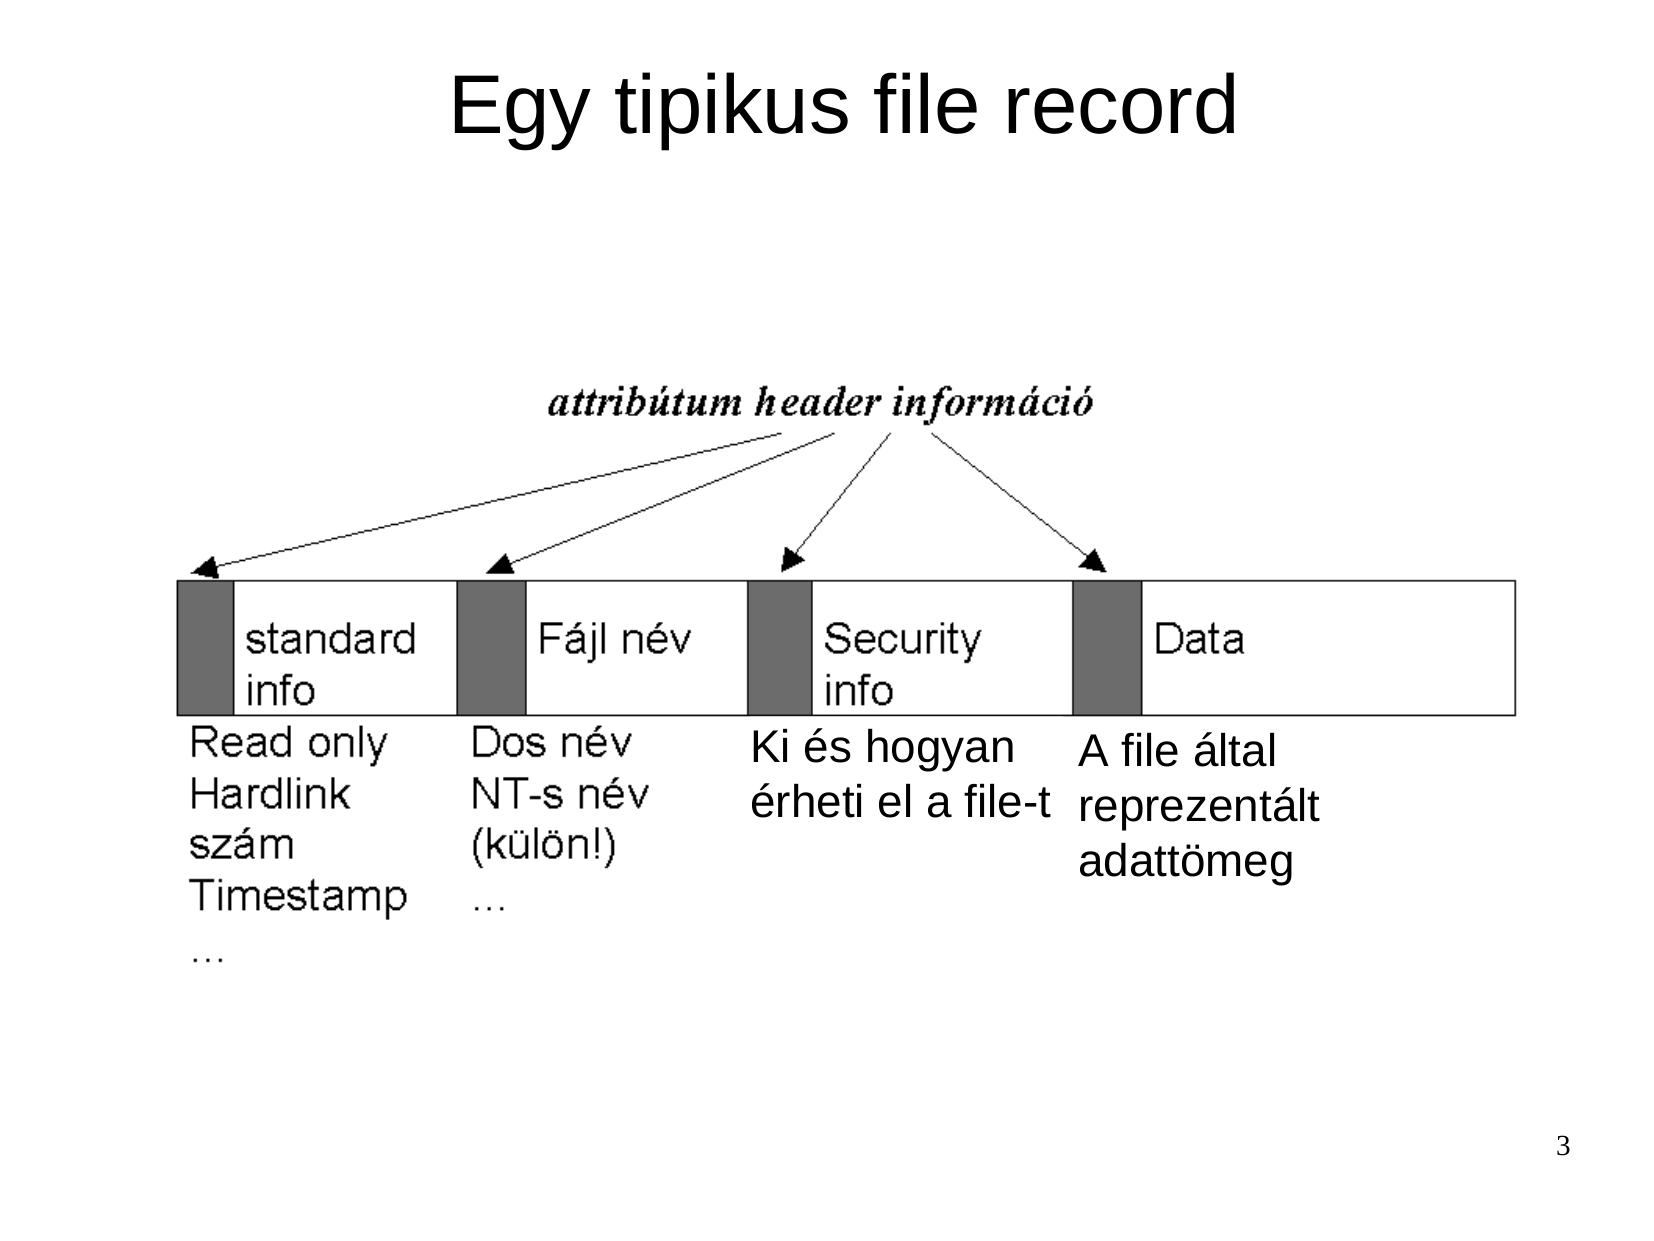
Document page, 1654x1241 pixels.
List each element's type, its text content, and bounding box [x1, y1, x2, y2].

text_box Ki és hogyan érheti el a file-t [750, 716, 1064, 827]
title Egy tipikus file record [123, 34, 1530, 167]
text_box A file által reprezentált adattömeg [1078, 720, 1418, 886]
picture [105, 369, 1571, 981]
